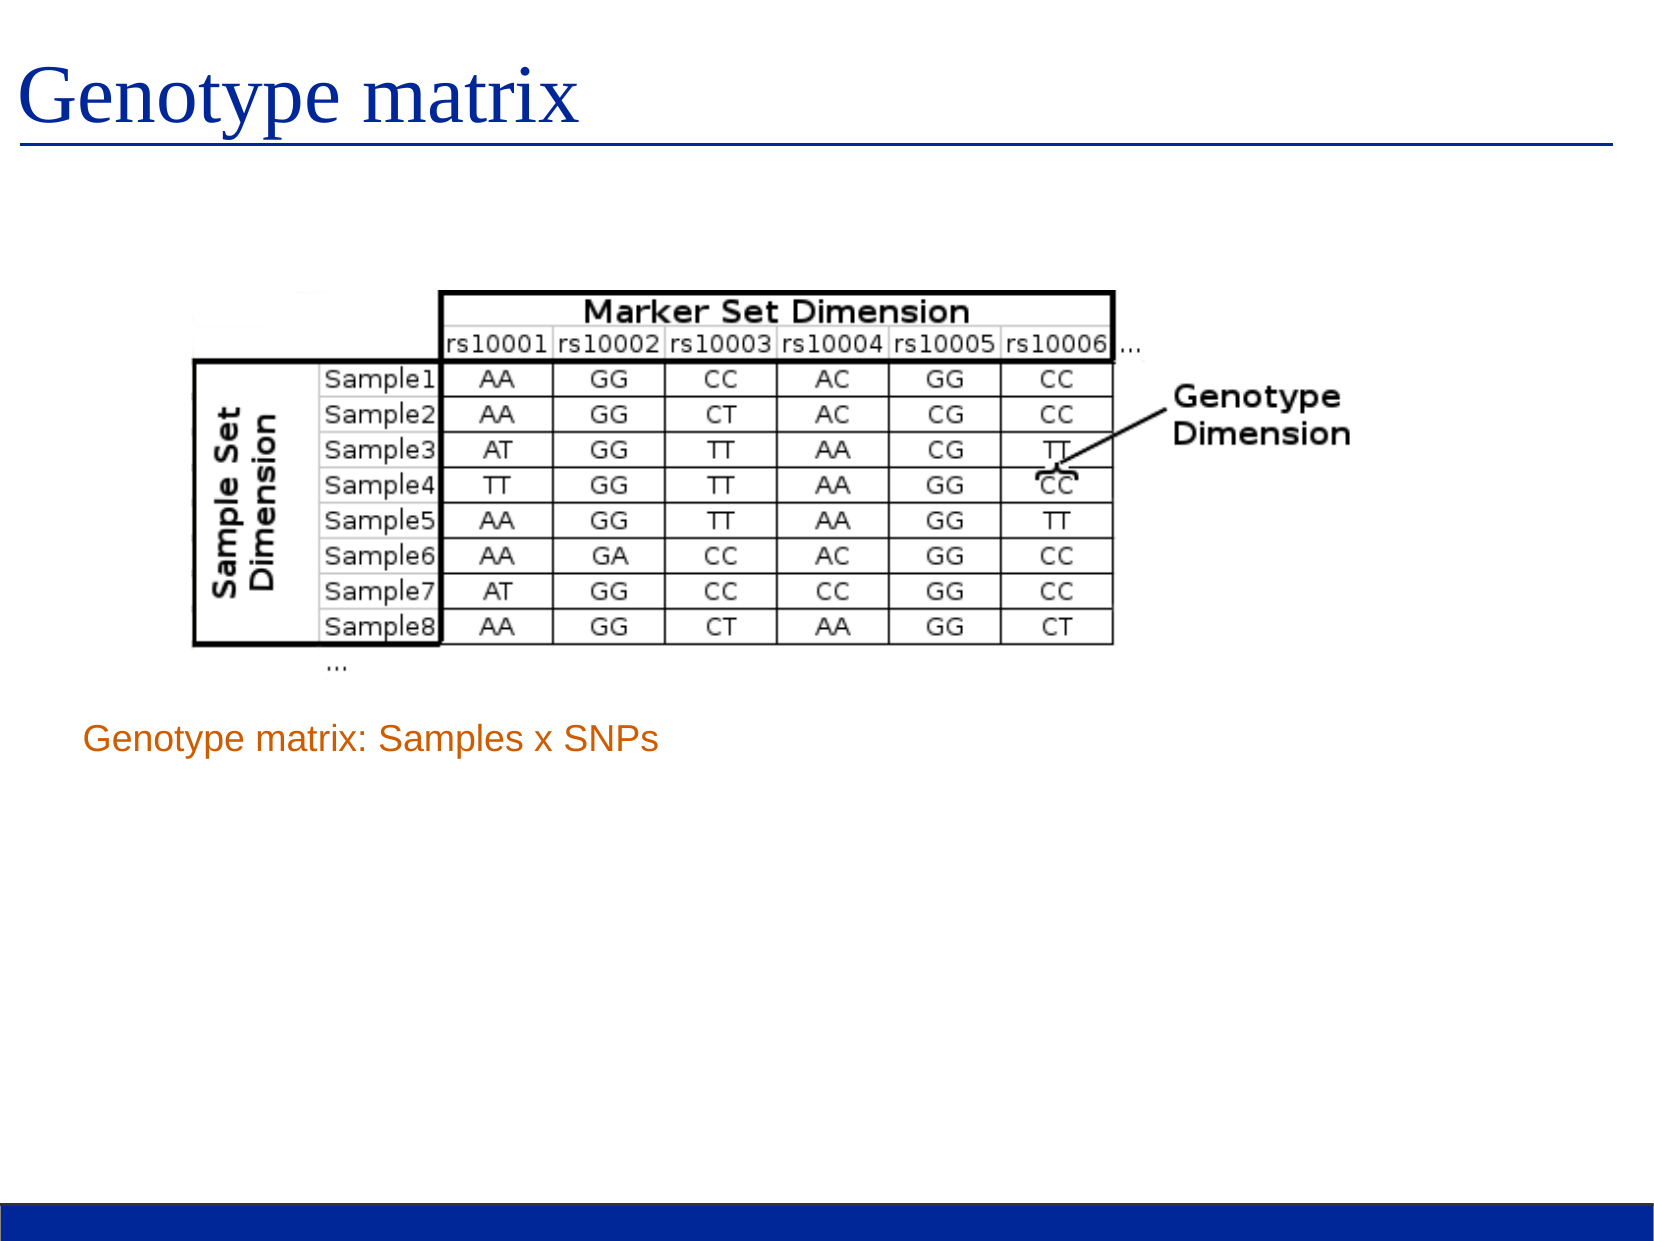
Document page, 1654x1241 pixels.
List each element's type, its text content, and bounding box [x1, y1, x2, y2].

title Genotype matrix [17, 0, 1589, 198]
picture [191, 290, 1462, 681]
list Genotype matrix: Samples x SNPs [82, 717, 1571, 1109]
